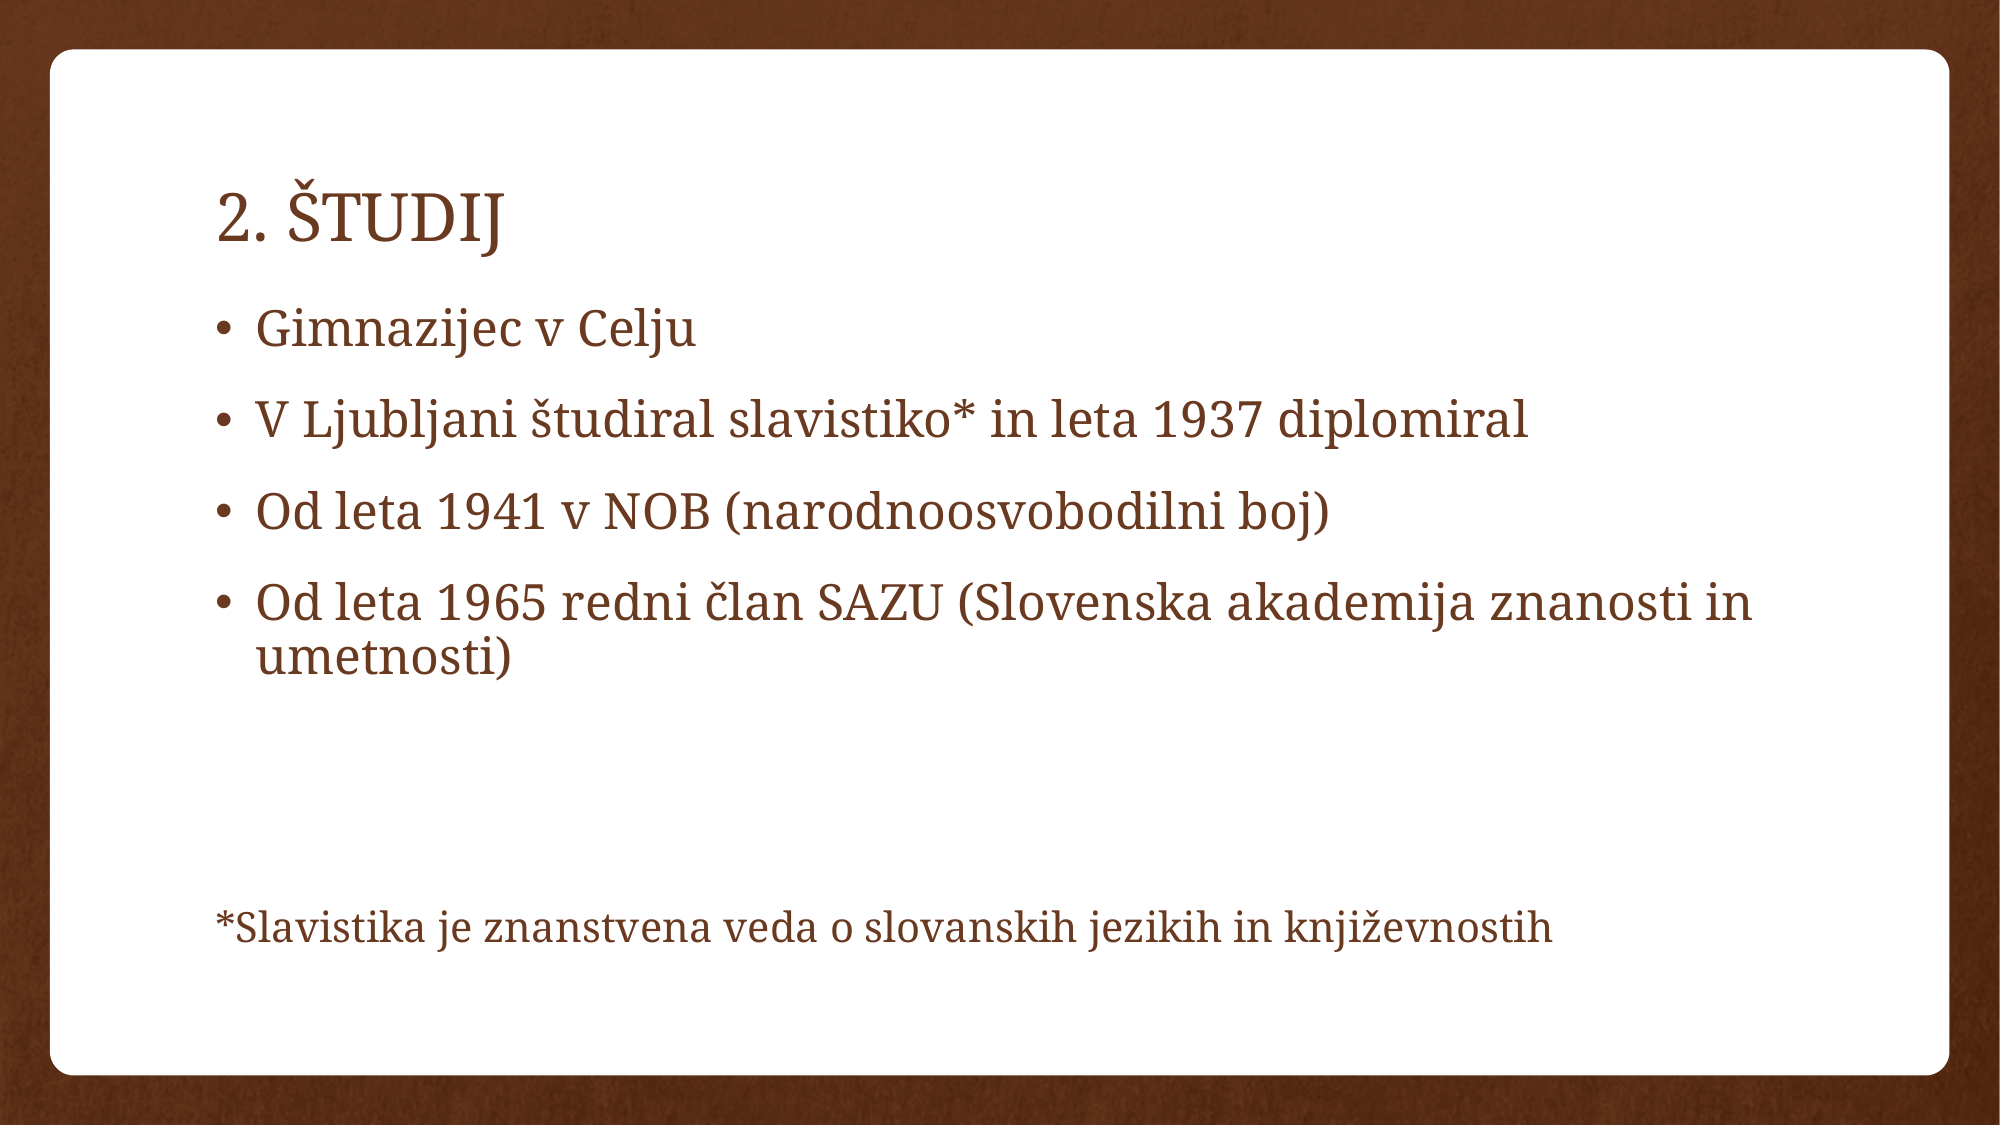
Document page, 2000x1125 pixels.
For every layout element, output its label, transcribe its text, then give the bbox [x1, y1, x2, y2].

list Gimnazijec v Celju V Ljubljani študiral slavistiko* in leta 1937 diplomiral Od leta 1941 v NOB (narodnoosvobodilni boj) Od leta 1965 redni član SAZU (Slovenska akademija znanosti in umetnosti) *Slavistika je znanstvena veda o slovanskih jezikih in književnostih [199, 295, 1800, 996]
picture [0, 0, 2000, 1125]
title 2. ŠTUDIJ [199, 70, 1800, 263]
